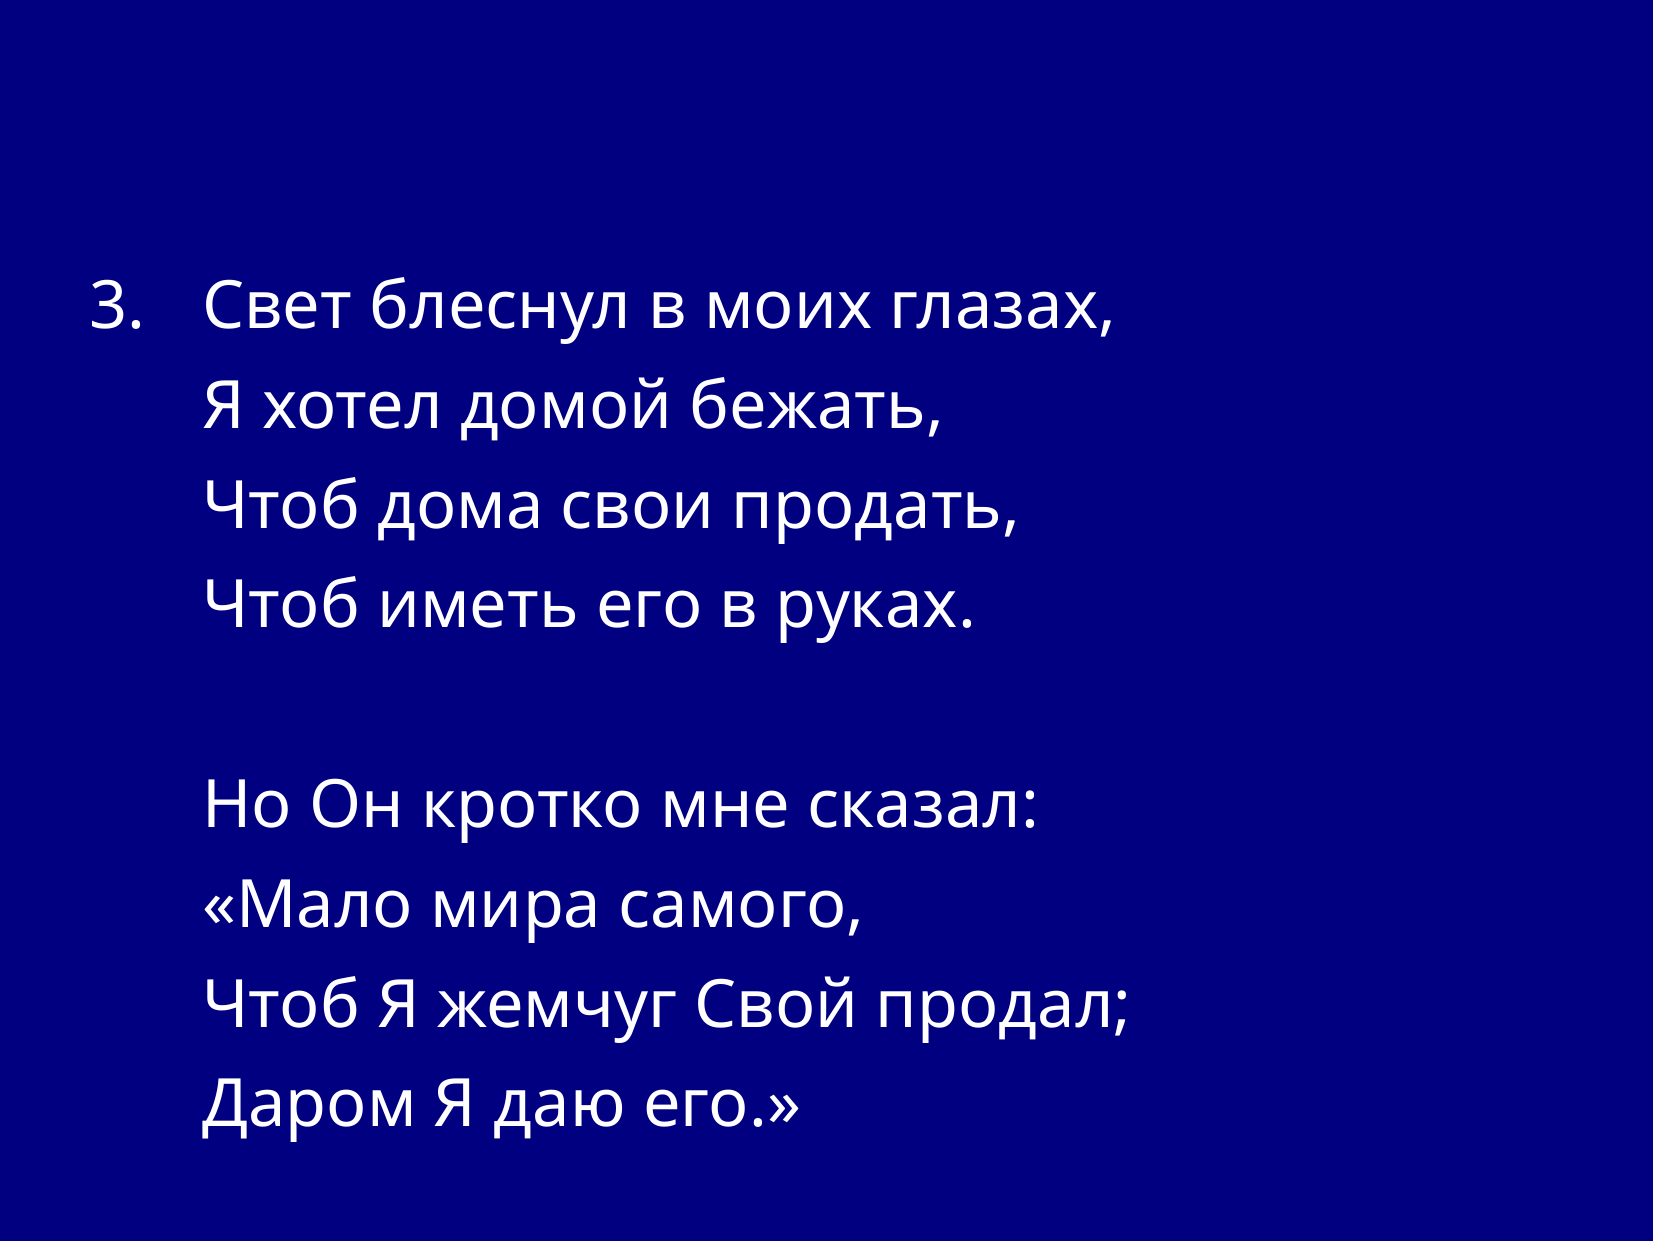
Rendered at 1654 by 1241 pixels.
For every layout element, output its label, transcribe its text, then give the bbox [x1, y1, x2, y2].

text_box 3. Свет блеснул в моих глазах, Я хотел домой бежать, Чтоб дома свои продать, Чтоб иметь его в руках. Но Он кротко мне сказал: «Мало мира самого, Чтоб Я жемчуг Свой продал; Даром Я даю его.» [75, 150, 1576, 1163]
